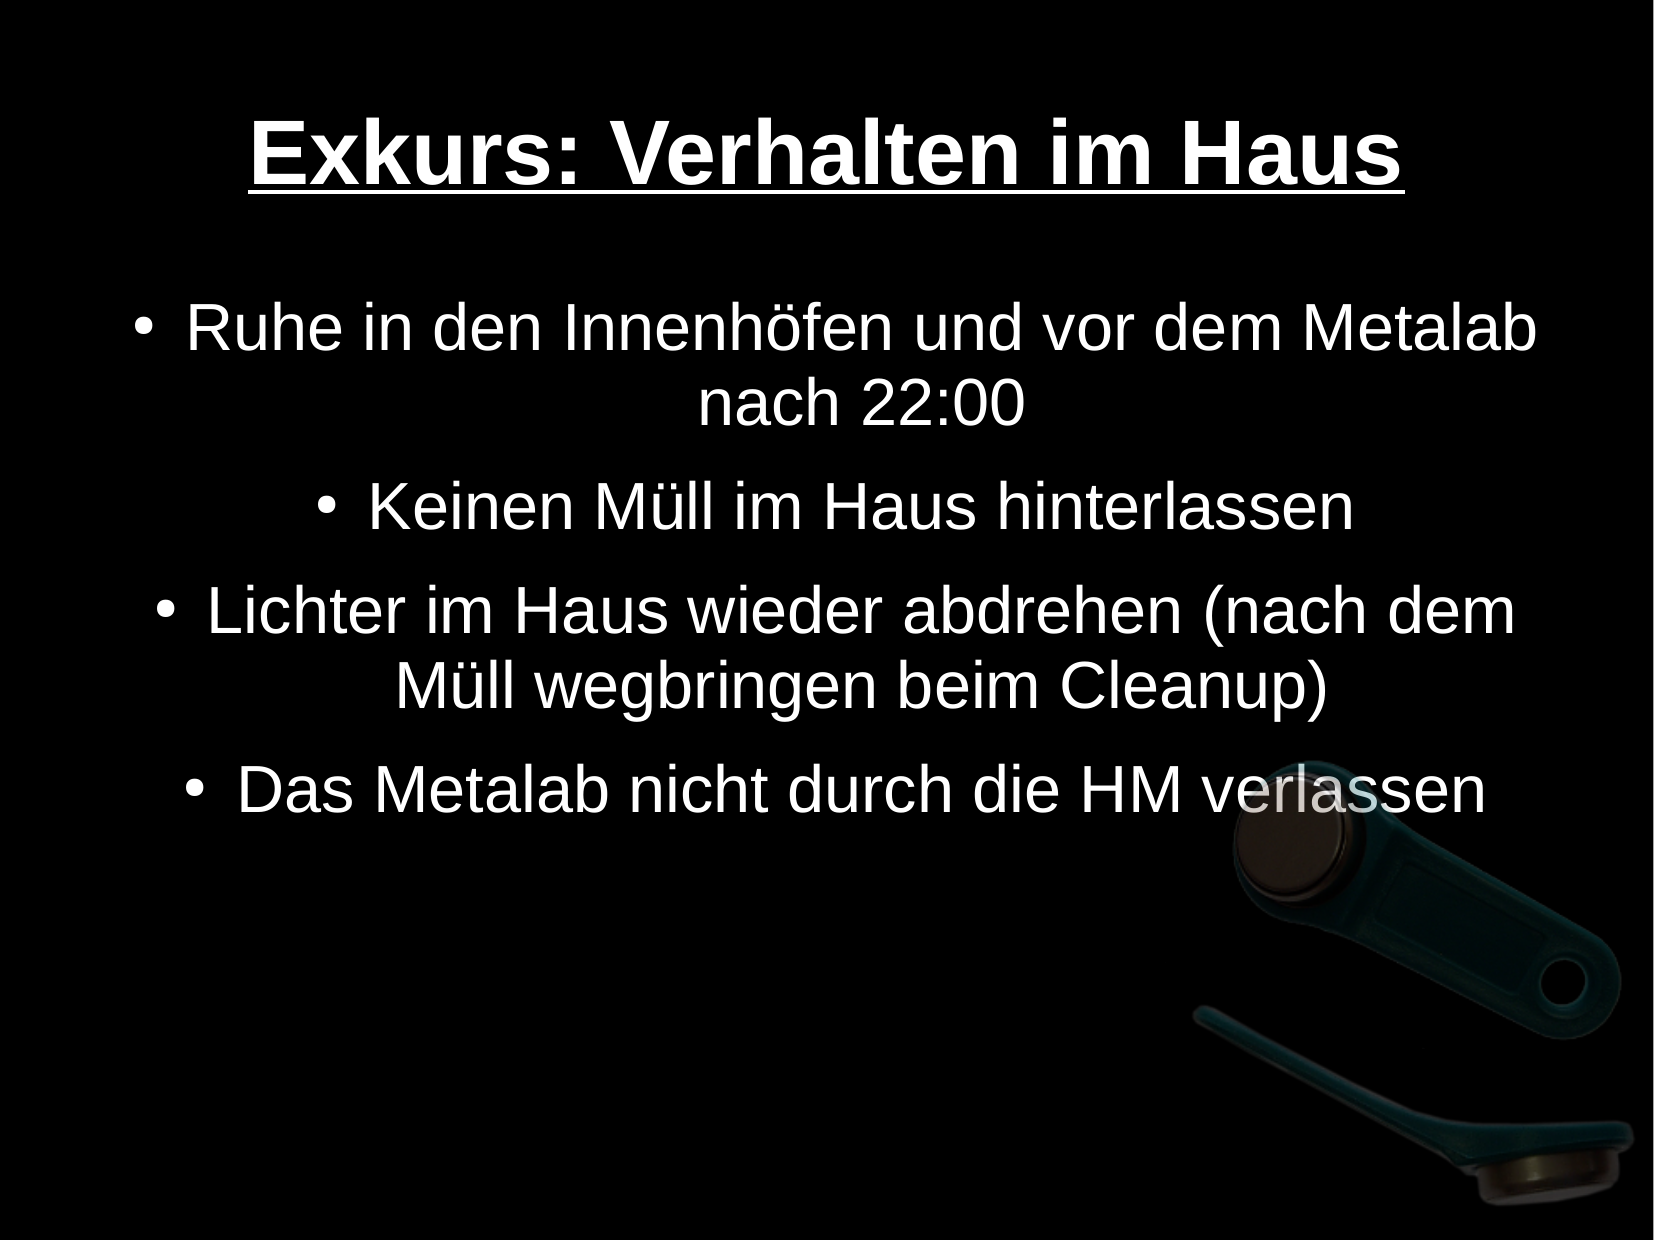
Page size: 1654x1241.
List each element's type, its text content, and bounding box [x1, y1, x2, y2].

title Exkurs: Verhalten im Haus [82, 49, 1571, 257]
list Ruhe in den Innenhöfen und vor dem Metalab nach 22:00 Keinen Müll im Haus hinterlassen Lichter im Haus wieder abdrehen (nach dem Müll wegbringen beim Cleanup) Das Metalab nicht durch die HM verlassen [82, 290, 1571, 1010]
picture [1150, 732, 1654, 1236]
